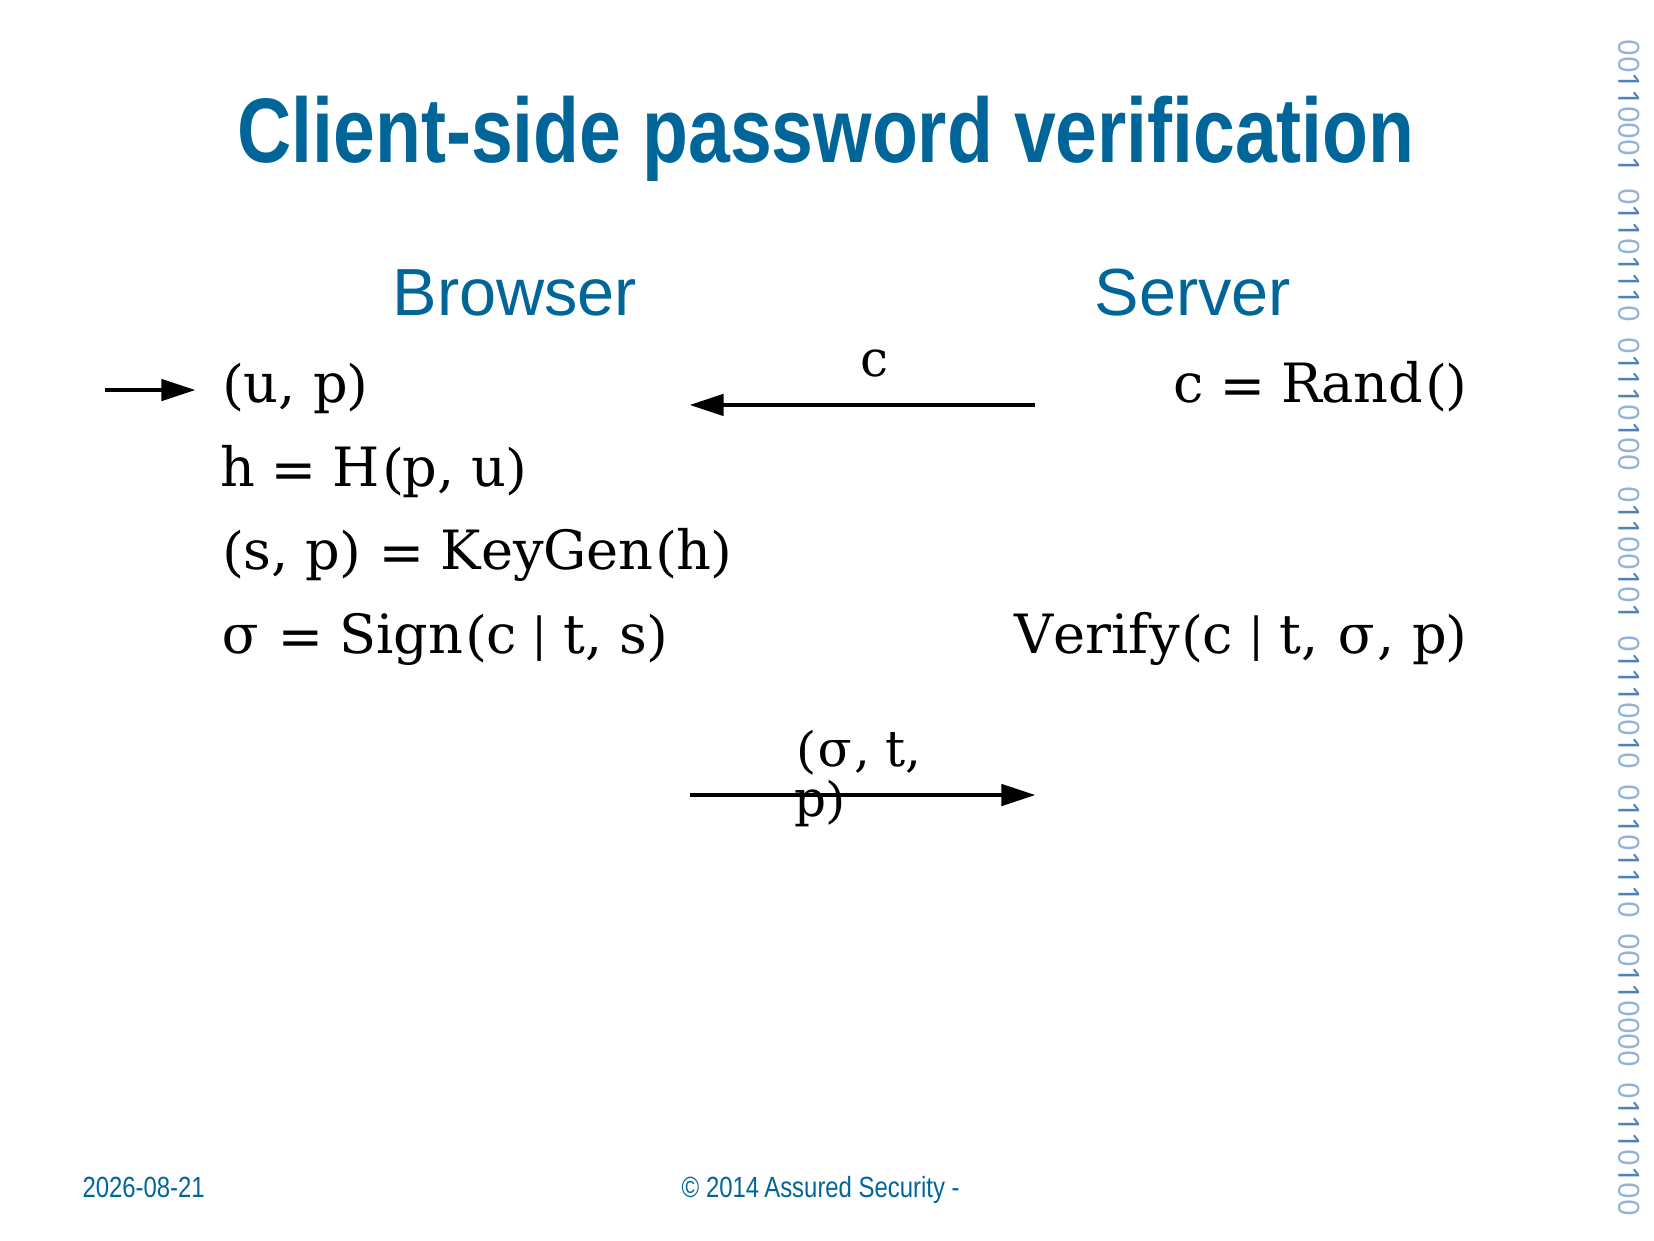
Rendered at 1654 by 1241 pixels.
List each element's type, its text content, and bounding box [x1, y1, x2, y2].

picture [693, 1178, 698, 1189]
text_box (σ, t, p) [780, 720, 976, 829]
list Server c = Rand() Verify(c | t, σ, p) [845, 255, 1471, 1081]
text_box c [845, 330, 892, 439]
list Browser (u, p) h = H(p, u) (s, p) = KeyGen(h) σ = Sign(c | t, s) [150, 255, 809, 1081]
title Client-side password verification [82, 49, 1571, 211]
